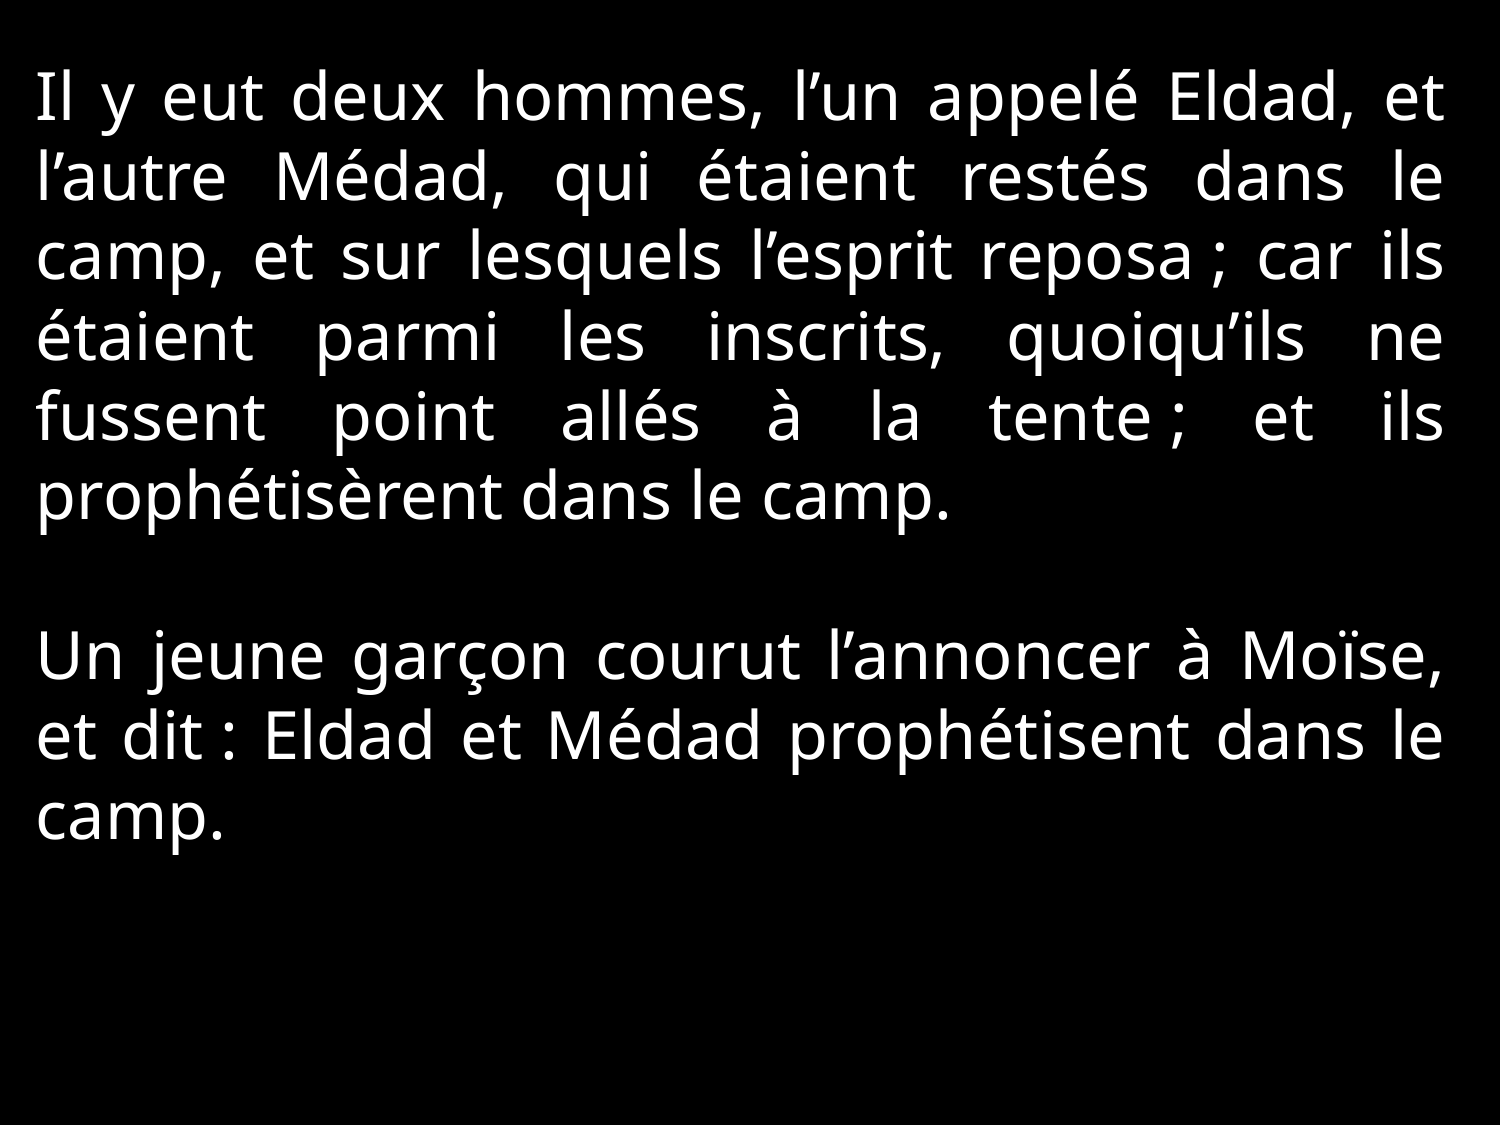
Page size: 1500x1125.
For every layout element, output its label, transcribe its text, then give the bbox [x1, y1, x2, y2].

text_box Il y eut deux hommes, l’un appelé Eldad, et l’autre Médad, qui étaient restés dans le camp, et sur lesquels l’esprit reposa ; car ils étaient parmi les inscrits, quoiqu’ils ne fussent point allés à la tente ; et ils prophétisèrent dans le camp. Un jeune garçon courut l’annoncer à Moïse, et dit : Eldad et Médad prophétisent dans le camp. [21, 46, 1462, 861]
